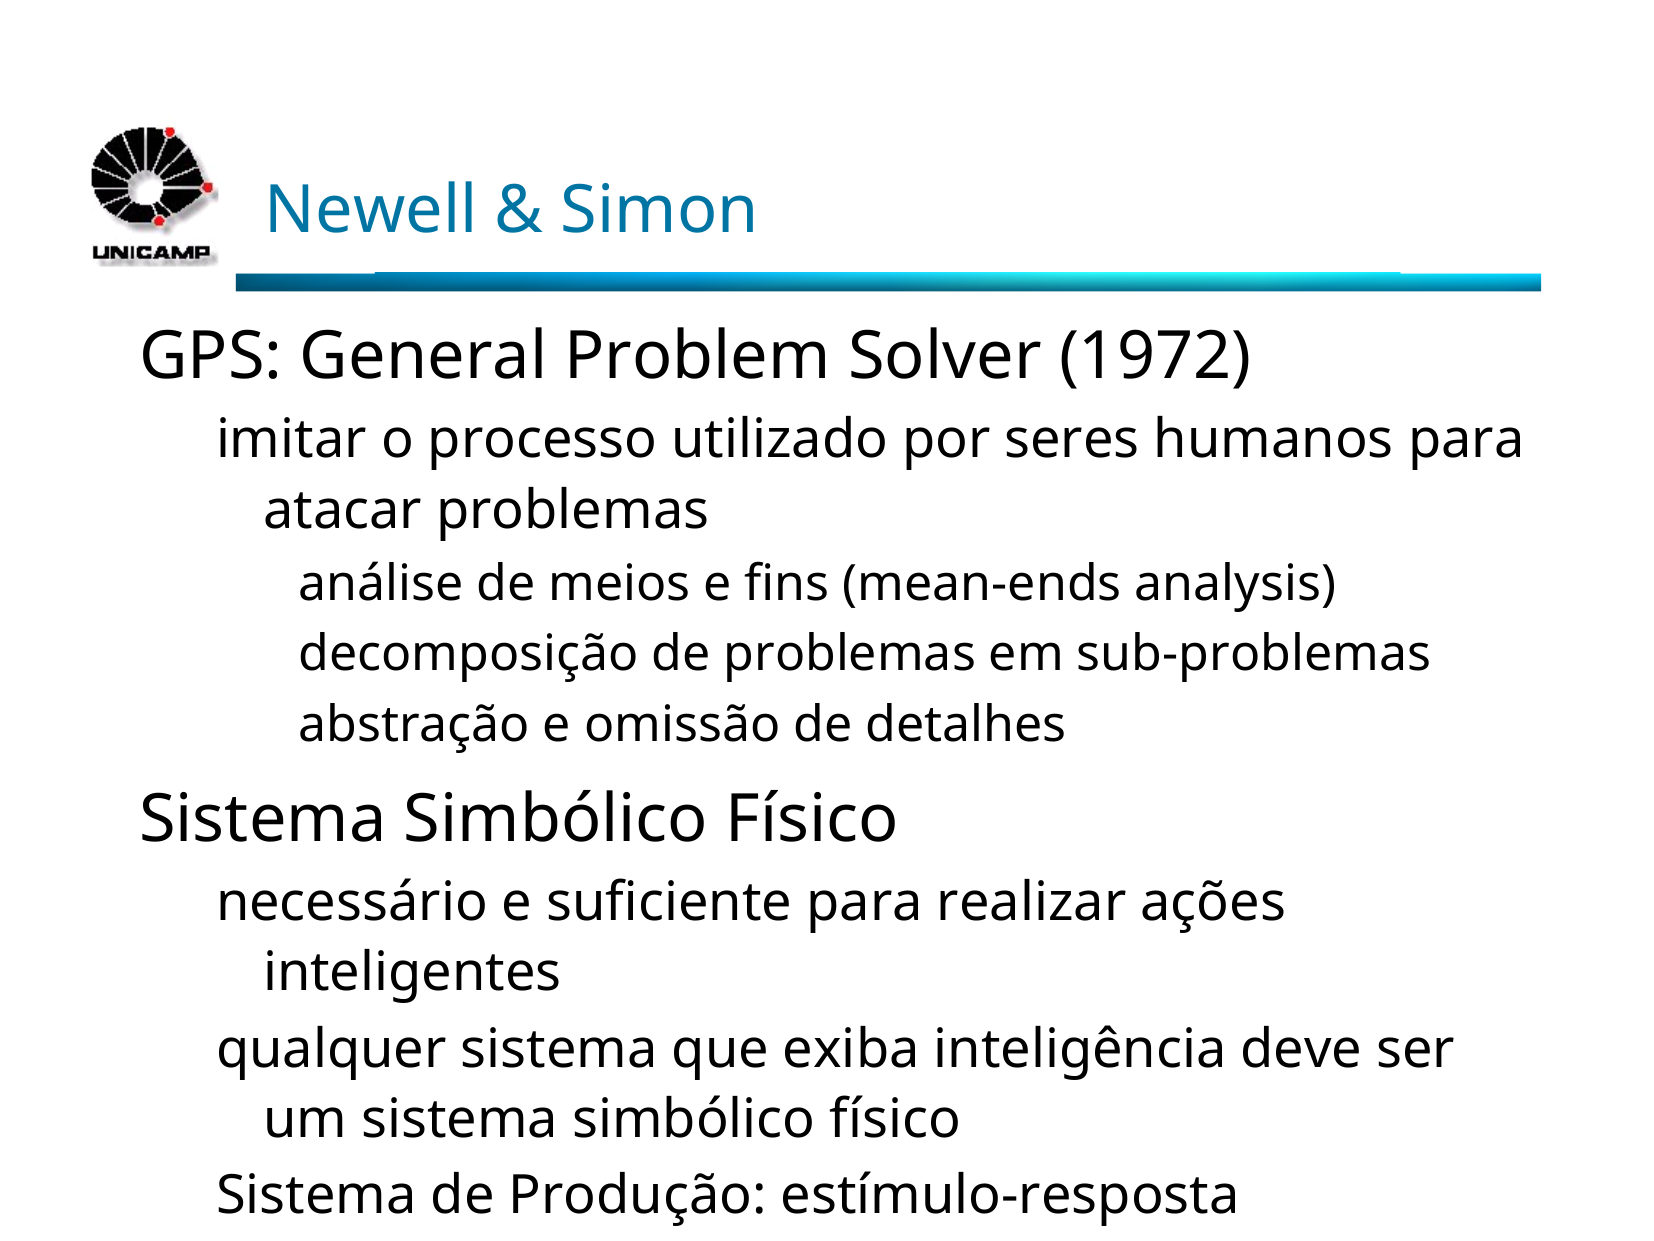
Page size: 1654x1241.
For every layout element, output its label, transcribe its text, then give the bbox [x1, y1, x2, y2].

list GPS: General Problem Solver (1972) imitar o processo utilizado por seres humanos para atacar problemas análise de meios e fins (mean-ends analysis) decomposição de problemas em sub-problemas abstração e omissão de detalhes Sistema Simbólico Físico necessário e suficiente para realizar ações inteligentes qualquer sistema que exiba inteligência deve ser um sistema simbólico físico Sistema de Produção: estímulo-resposta [121, 309, 1534, 1182]
picture [125, 272, 1654, 295]
title Newell & Simon [264, 42, 1534, 250]
